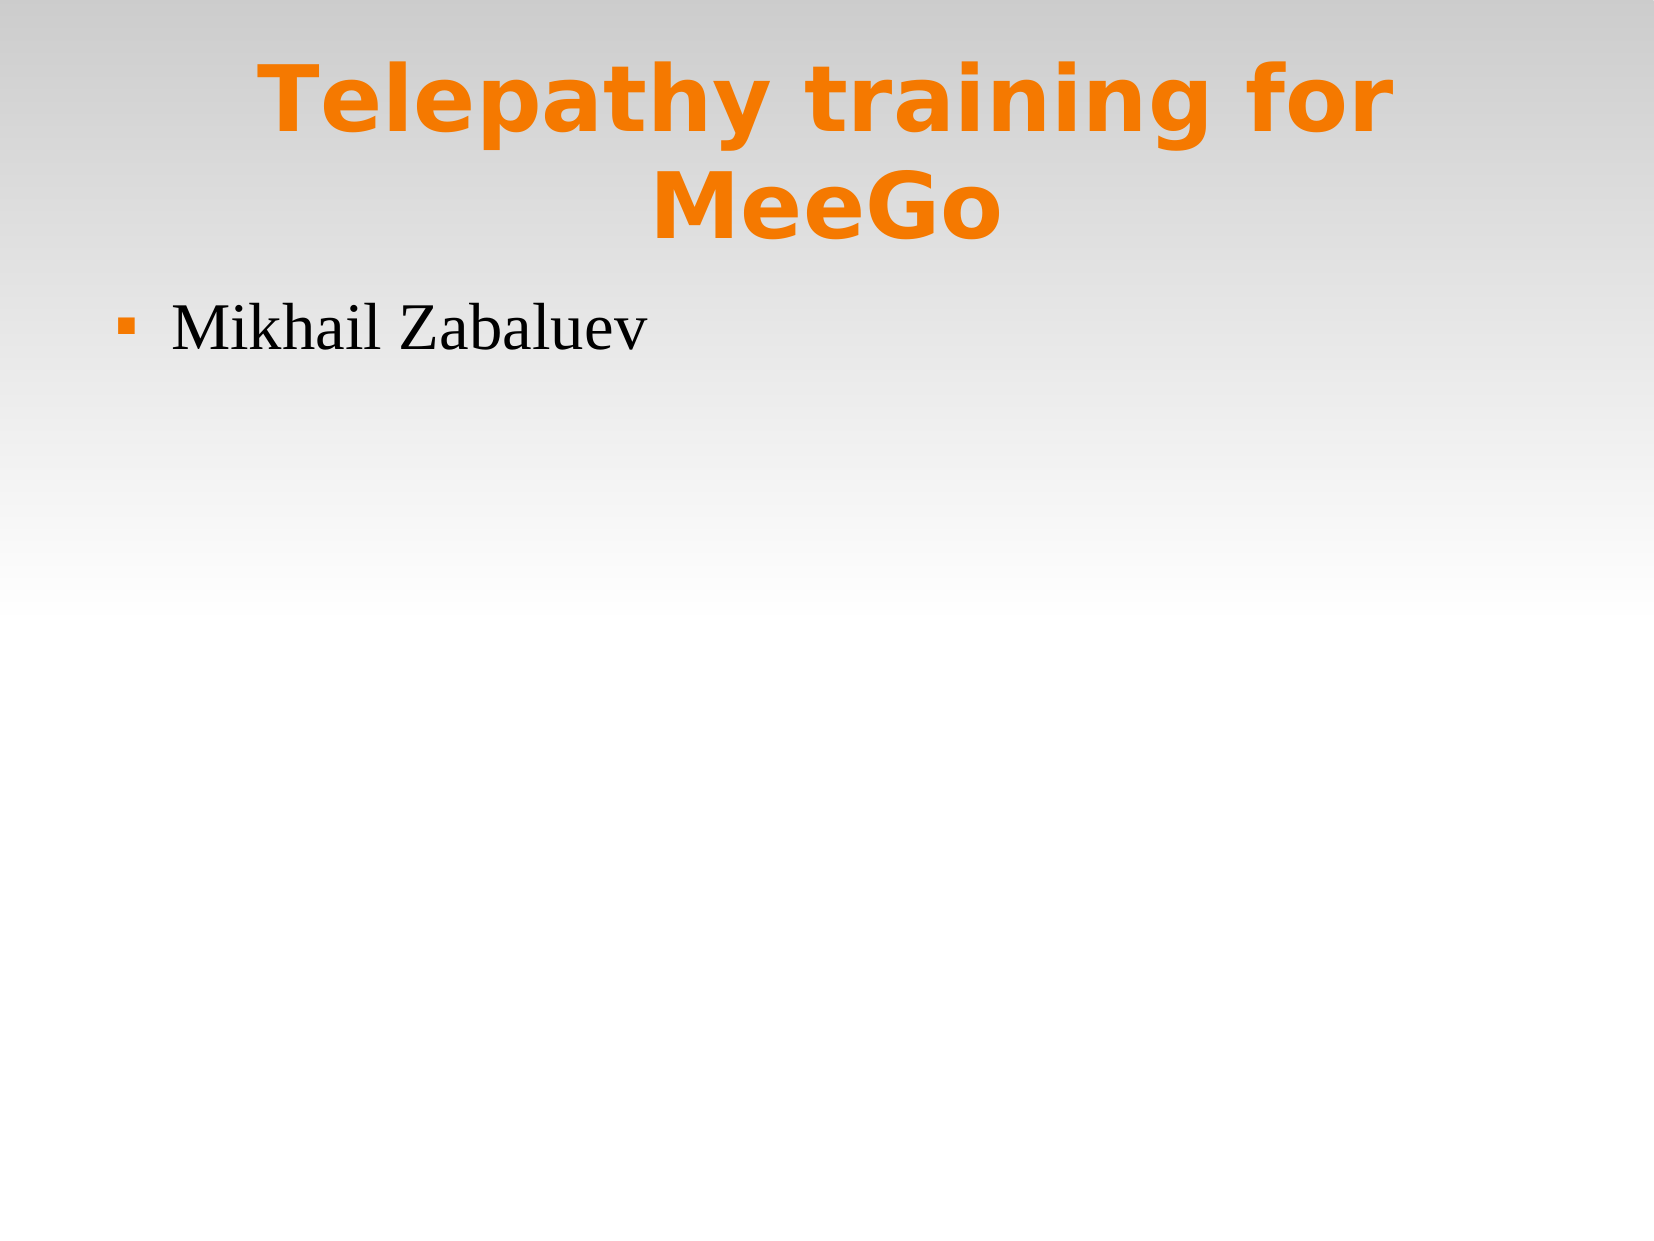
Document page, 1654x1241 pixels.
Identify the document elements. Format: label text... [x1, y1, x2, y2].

title Telepathy training for MeeGo [82, 45, 1571, 261]
list Mikhail Zabaluev [82, 290, 1571, 1109]
